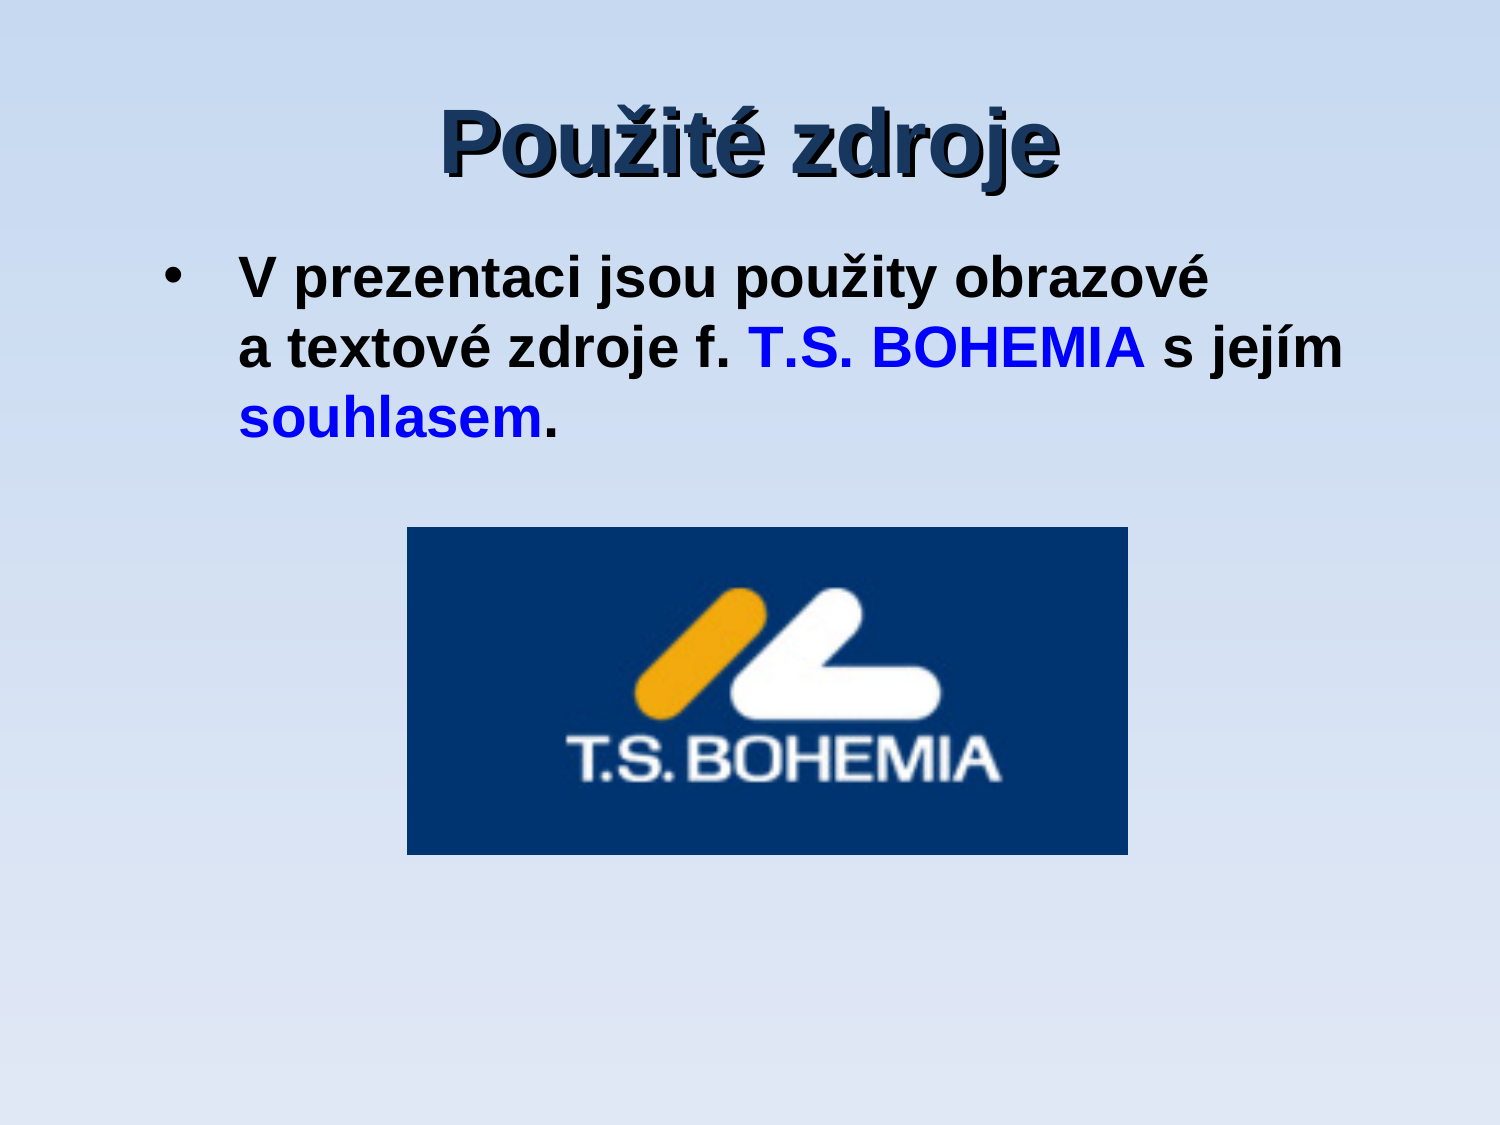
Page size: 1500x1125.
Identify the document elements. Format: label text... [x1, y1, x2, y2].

title Použité zdroje [0, 42, 1500, 231]
picture [407, 527, 1128, 855]
text_box V prezentaci jsou použity obrazové a textové zdroje f. T.S. BOHEMIA s jejím souhlasem. [135, 231, 1365, 888]
